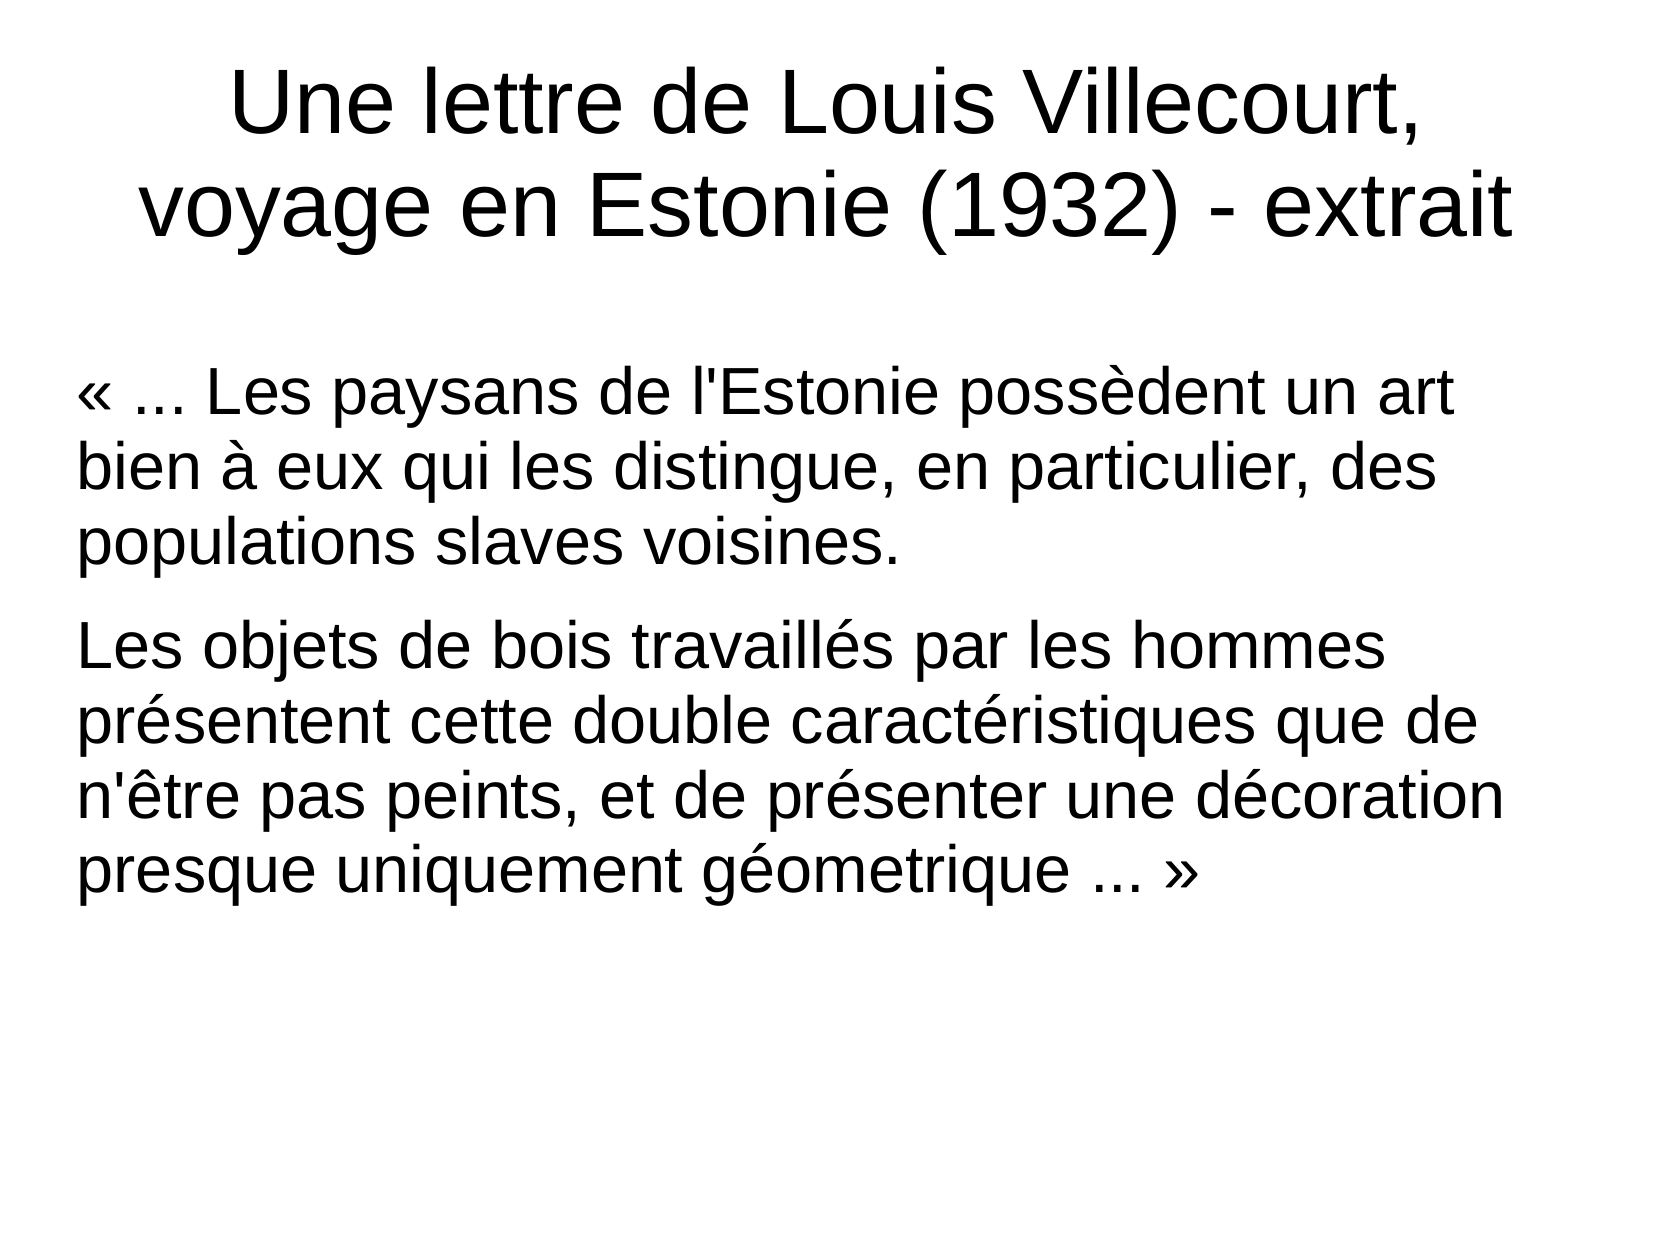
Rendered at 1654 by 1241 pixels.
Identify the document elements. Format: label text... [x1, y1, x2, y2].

list « ... Les paysans de l'Estonie possèdent un art bien à eux qui les distingue, en particulier, des populations slaves voisines. Les objets de bois travaillés par les hommes présentent cette double caractéristiques que de n'être pas peints, et de présenter une décoration presque uniquement géometrique ... » [76, 354, 1565, 1109]
title Une lettre de Louis Villecourt, voyage en Estonie (1932) - extrait [82, 50, 1571, 256]
